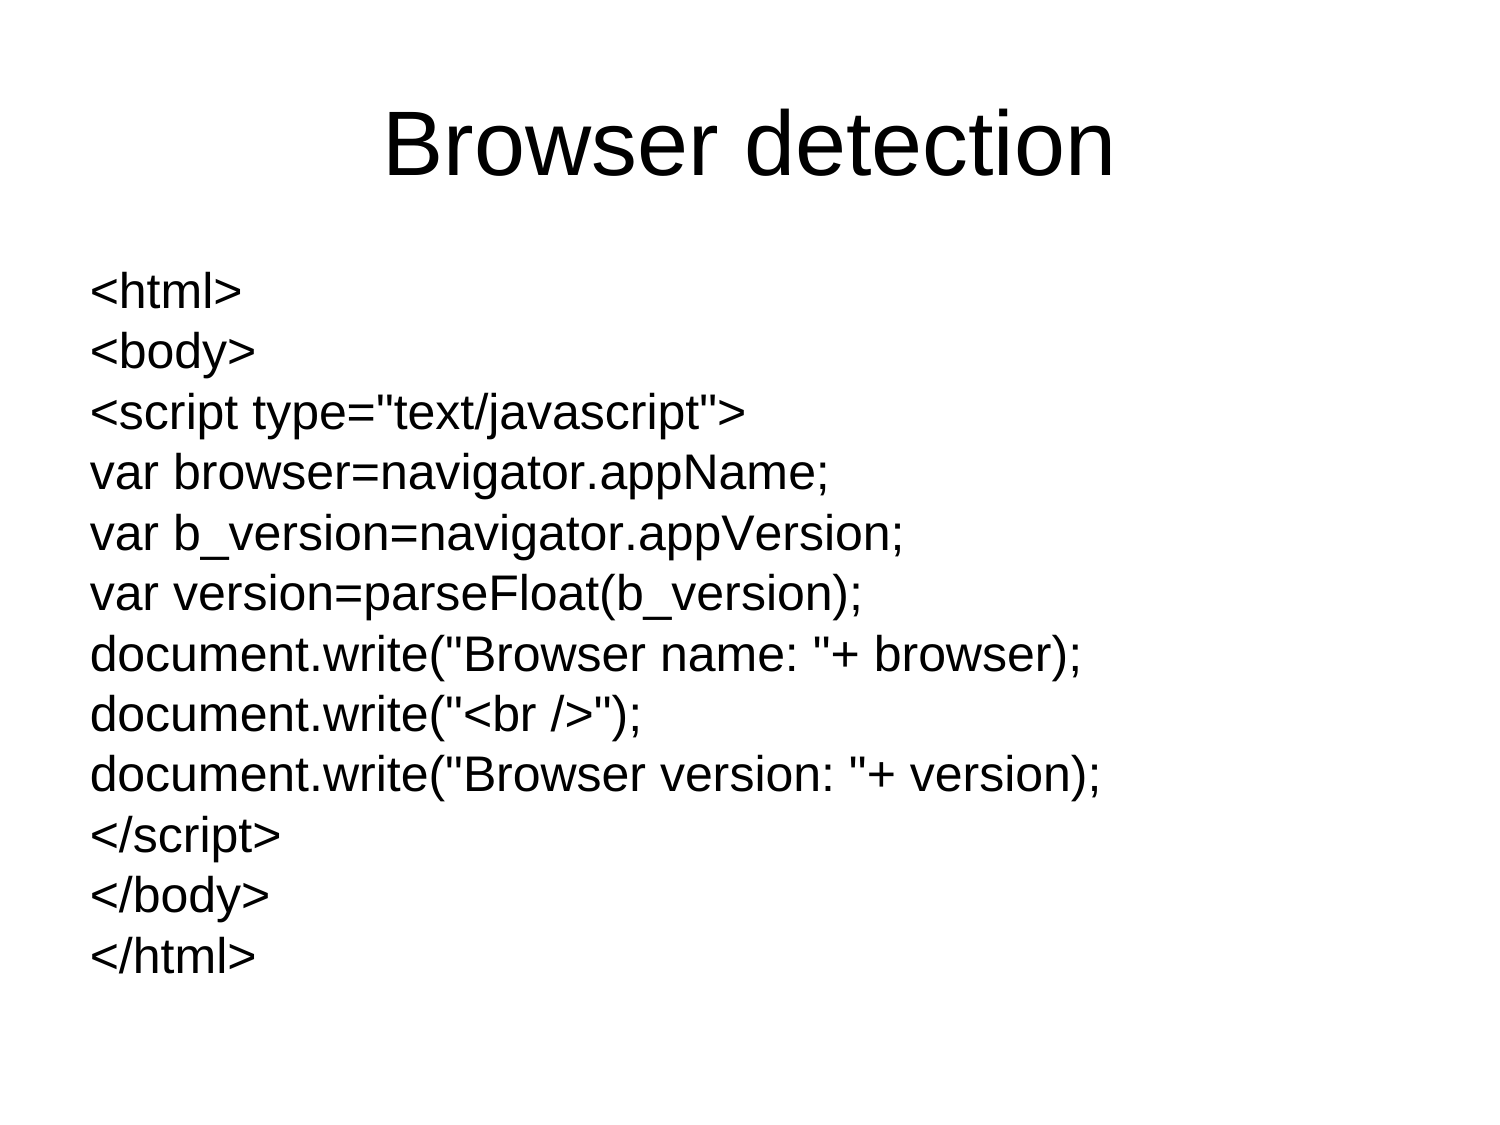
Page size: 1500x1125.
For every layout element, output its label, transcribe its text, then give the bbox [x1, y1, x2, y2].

title Browser detection [75, 45, 1426, 233]
list <html> <body> <script type="text/javascript"> var browser=navigator.appName; var b_version=navigator.appVersion; var version=parseFloat(b_version); document.write("Browser name: "+ browser); document.write("<br />"); document.write("Browser version: "+ version); </script> </body> </html> [75, 262, 1426, 1005]
